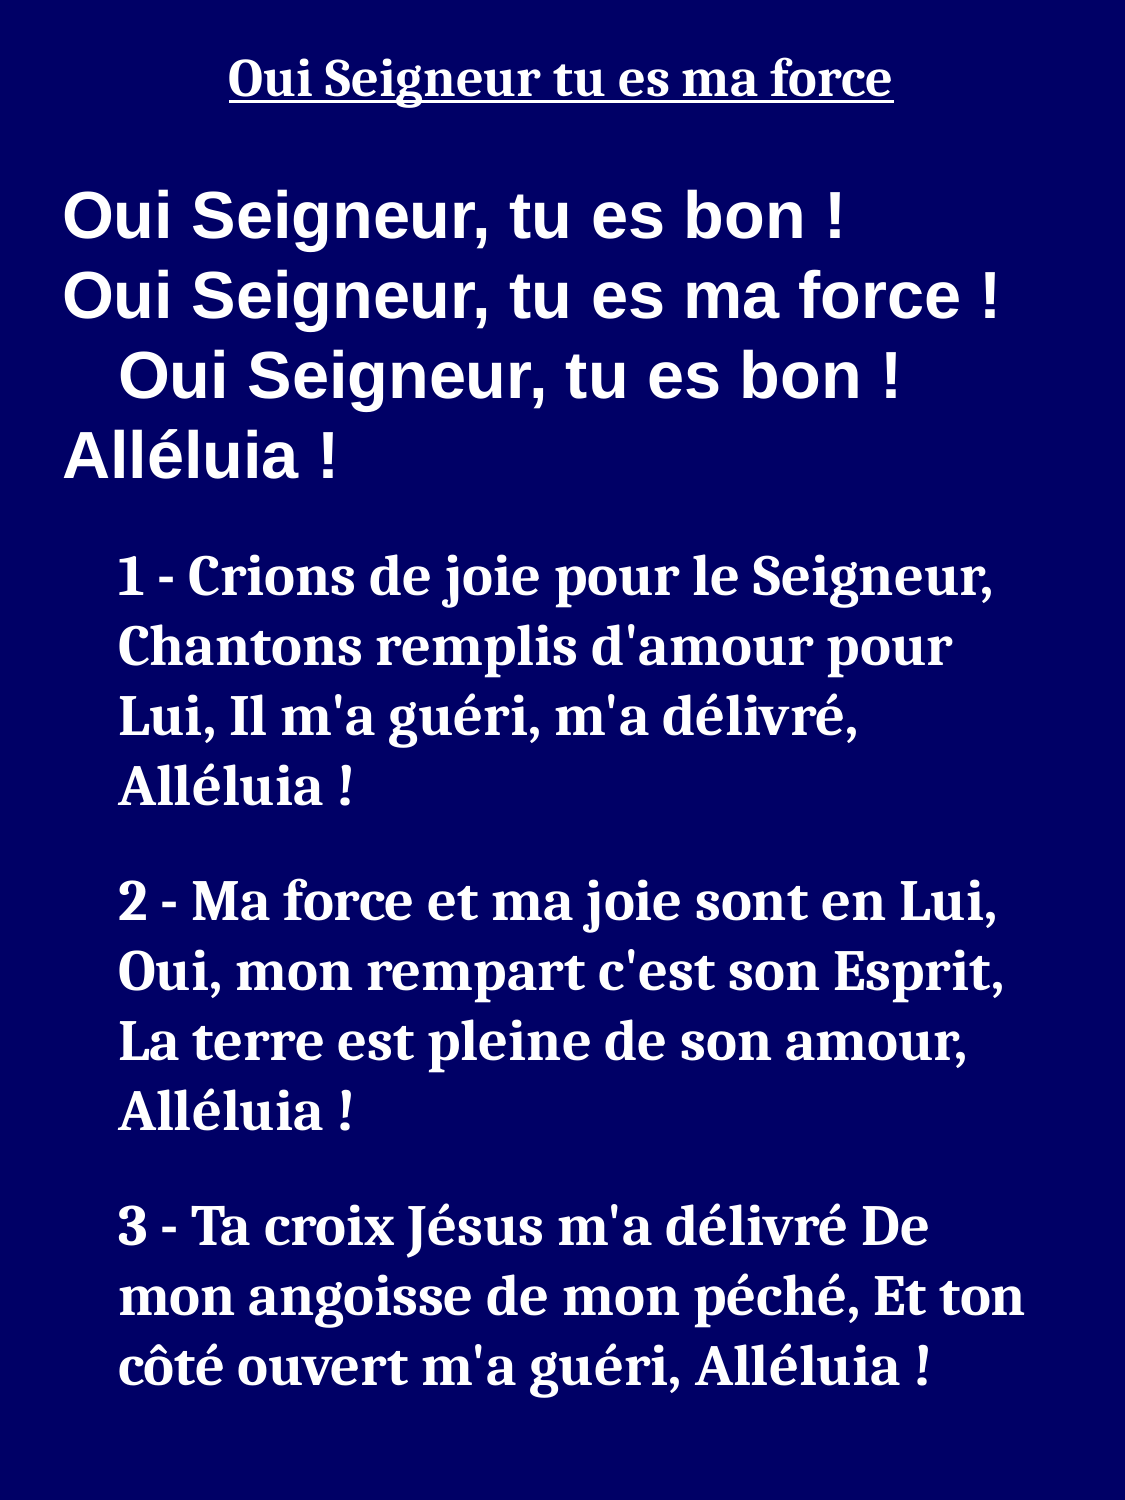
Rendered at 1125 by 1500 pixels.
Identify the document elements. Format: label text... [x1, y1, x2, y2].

text_box Oui Seigneur tu es ma force Oui Seigneur, tu es bon ! Oui Seigneur, tu es ma force ! Oui Seigneur, tu es bon ! Alléluia ! 1 - Crions de joie pour le Seigneur, Chantons remplis d'amour pour Lui, Il m'a guéri, m'a délivré, Alléluia ! 2 - Ma force et ma joie sont en Lui, Oui, mon rempart c'est son Esprit, La terre est pleine de son amour, Alléluia ! 3 - Ta croix Jésus m'a délivré De mon angoisse de mon péché, Et ton côté ouvert m'a guéri, Alléluia ! [47, 0, 1075, 1500]
